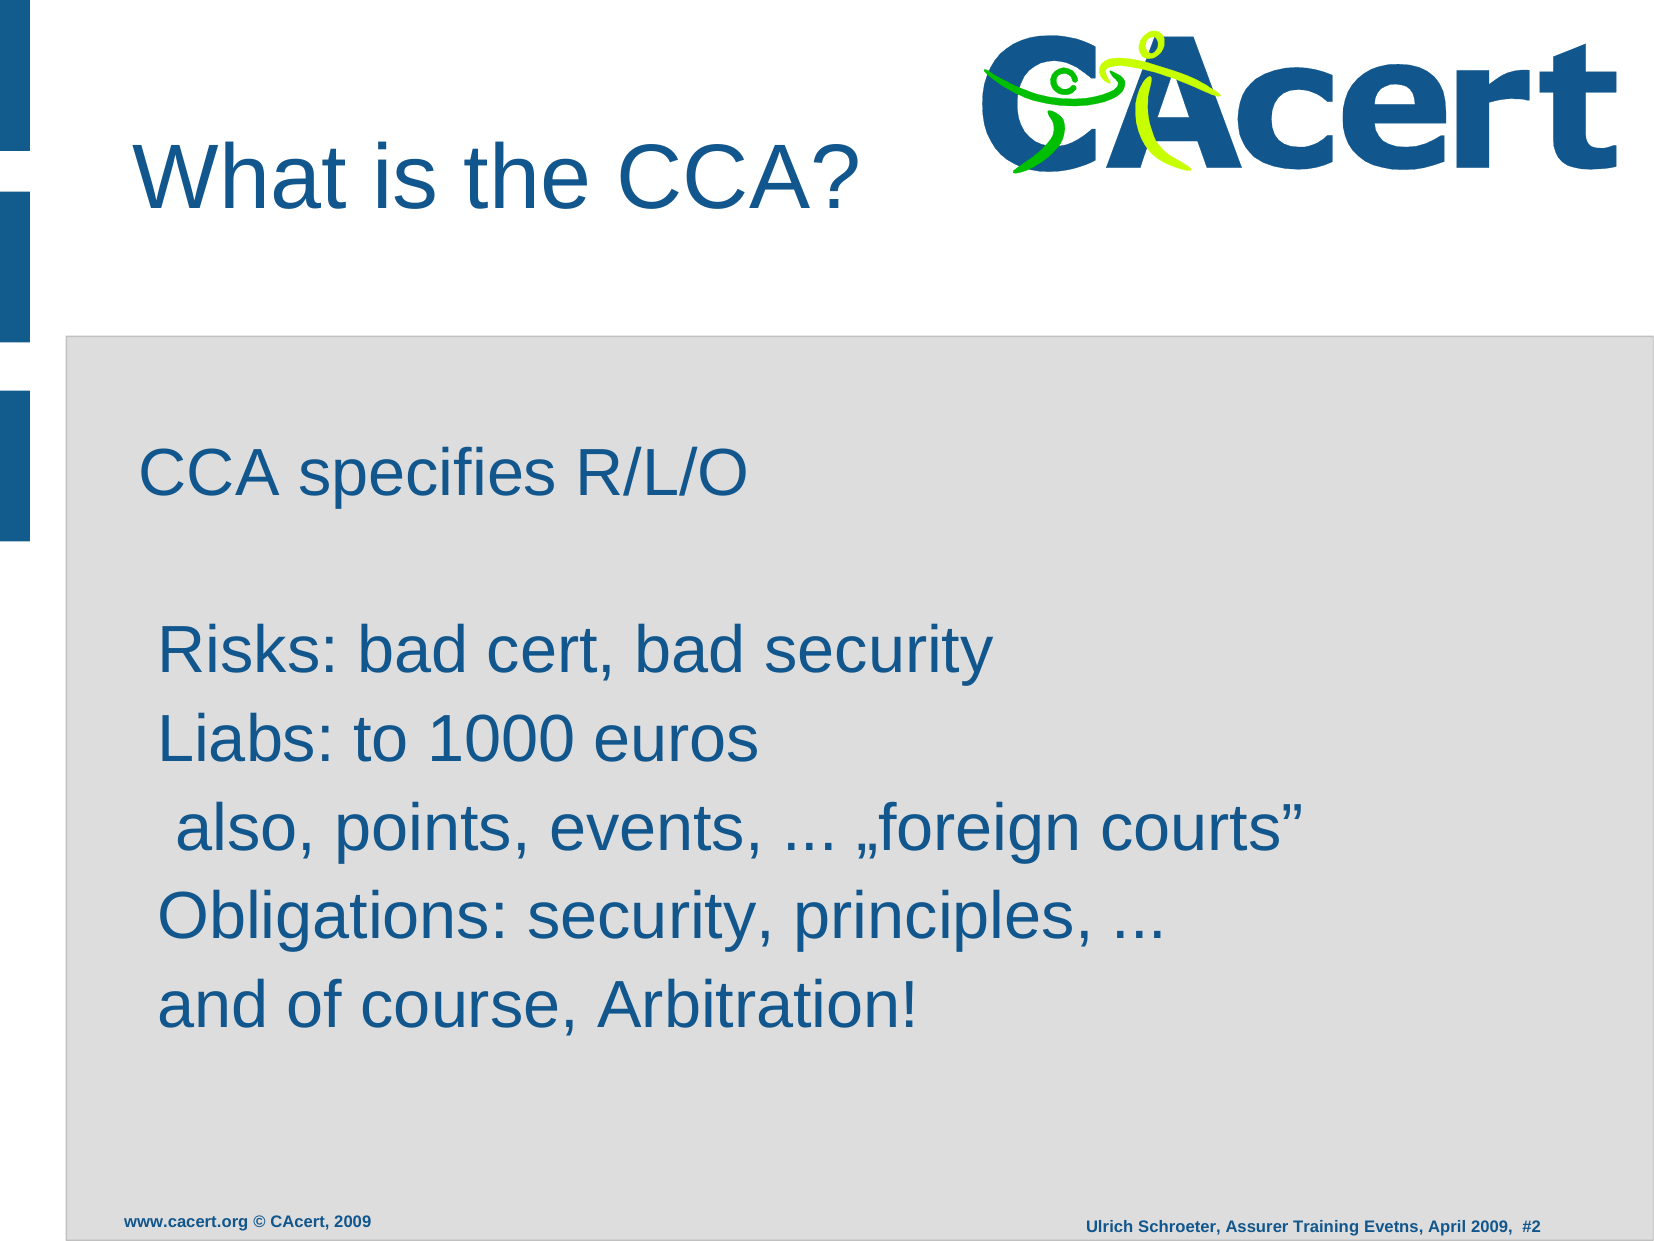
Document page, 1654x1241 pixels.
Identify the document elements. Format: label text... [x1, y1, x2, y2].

text_box What is the CCA? [118, 118, 878, 239]
text_box CCA specifies R/L/O Risks: bad cert, bad security Liabs: to 1000 euros also, points, events, ... „foreign courts” Obligations: security, principles, ... and of course, Arbitration! [124, 413, 1603, 1050]
